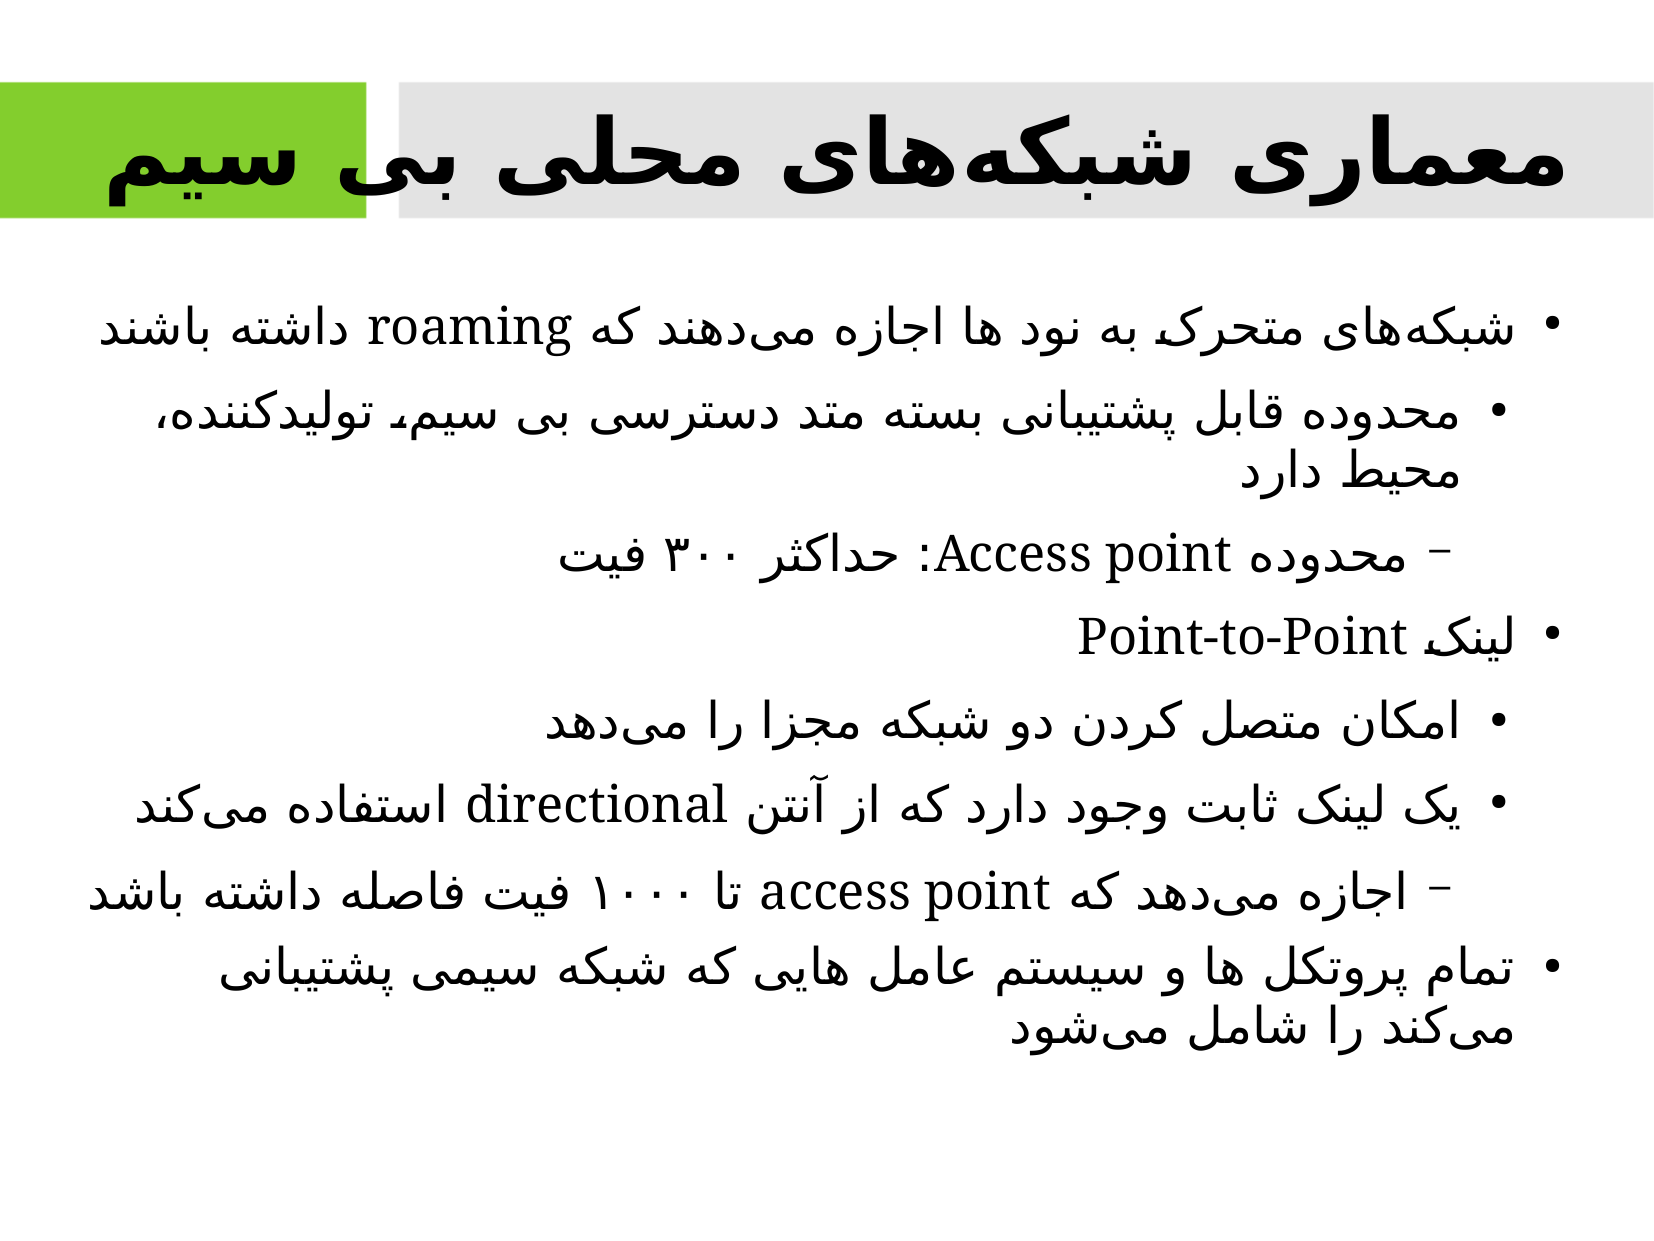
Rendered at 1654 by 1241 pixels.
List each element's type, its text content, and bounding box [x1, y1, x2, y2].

list شبکه‌های متحرک به نود ها اجازه می‌دهند که roaming داشته باشند محدوده قابل پشتیبانی بسته متد دسترسی بی سیم، تولیدکننده، محیط دارد محدوده Access point: حداکثر ۳۰۰ فیت لینک Point-to-Point امکان متصل کردن دو شبکه مجزا را می‌دهد یک لینک ثابت وجود دارد که از آنتن directional استفاده می‌کند اجازه می‌دهد که access point تا ۱۰۰۰ فیت فاصله داشته باشد تمام پروتکل ها و سیستم عامل هایی که شبکه سیمی پشتیبانی می‌کند را شامل می‌شود [82, 290, 1571, 1182]
title معماری شبکه‌های محلی بی سیم [82, 49, 1571, 257]
picture [0, 0, 1654, 1241]
